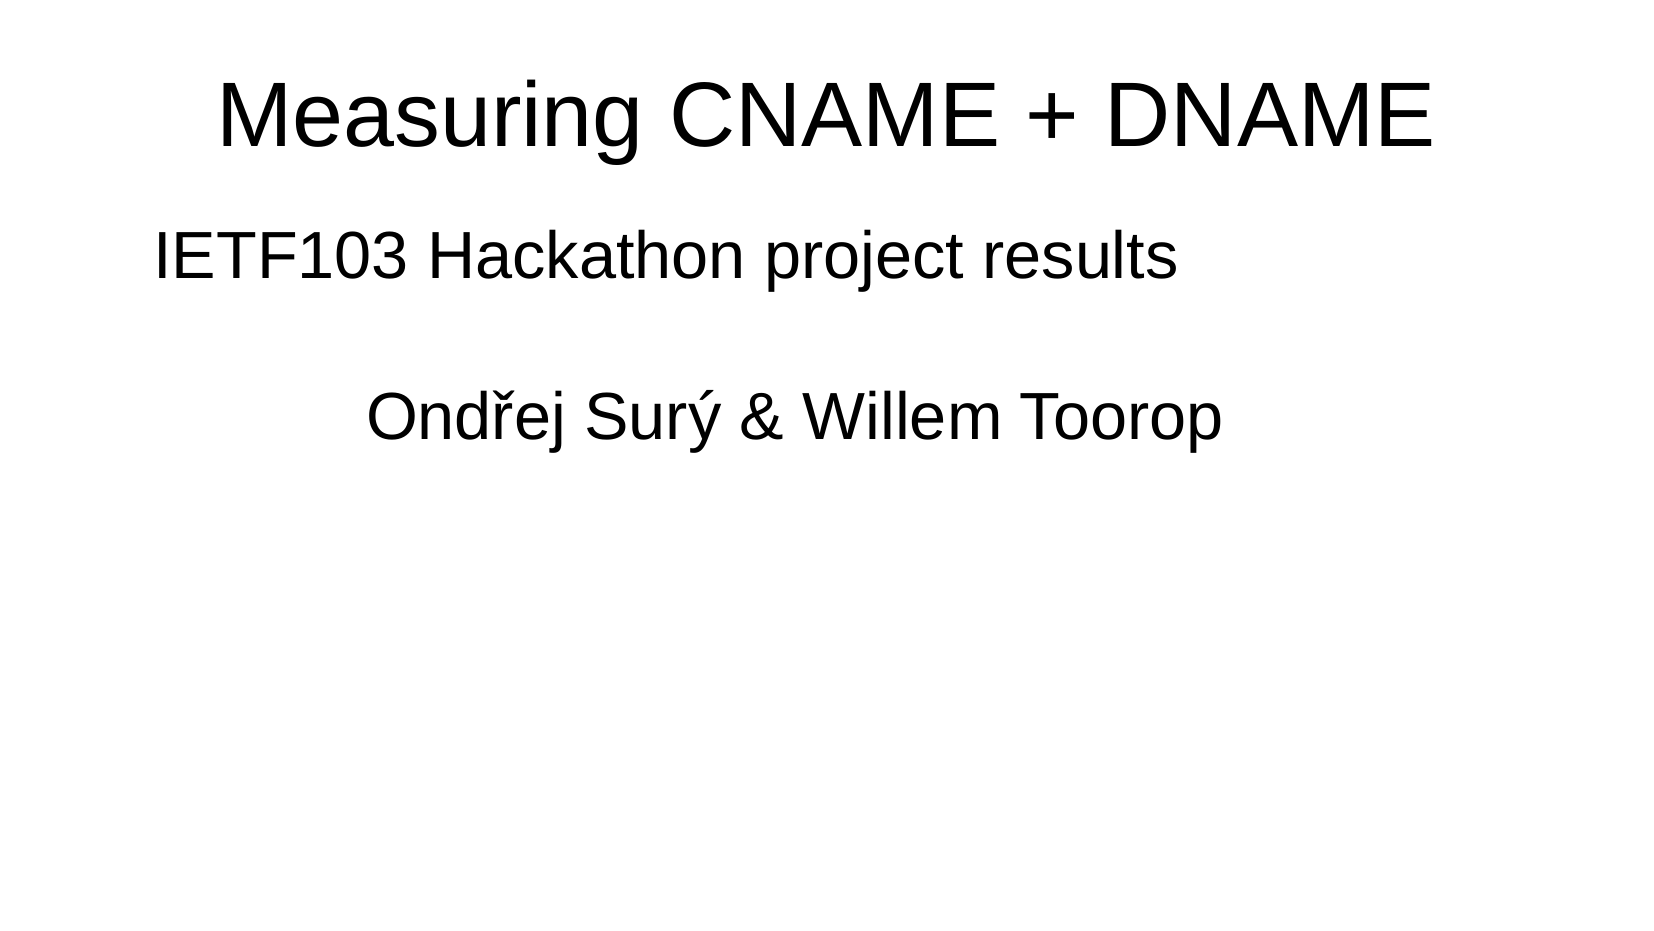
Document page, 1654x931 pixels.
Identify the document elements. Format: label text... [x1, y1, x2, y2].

list IETF103 Hackathon project results Ondřej Surý & Willem Toorop [82, 217, 1571, 758]
title Measuring CNAME + DNAME [82, 37, 1571, 193]
